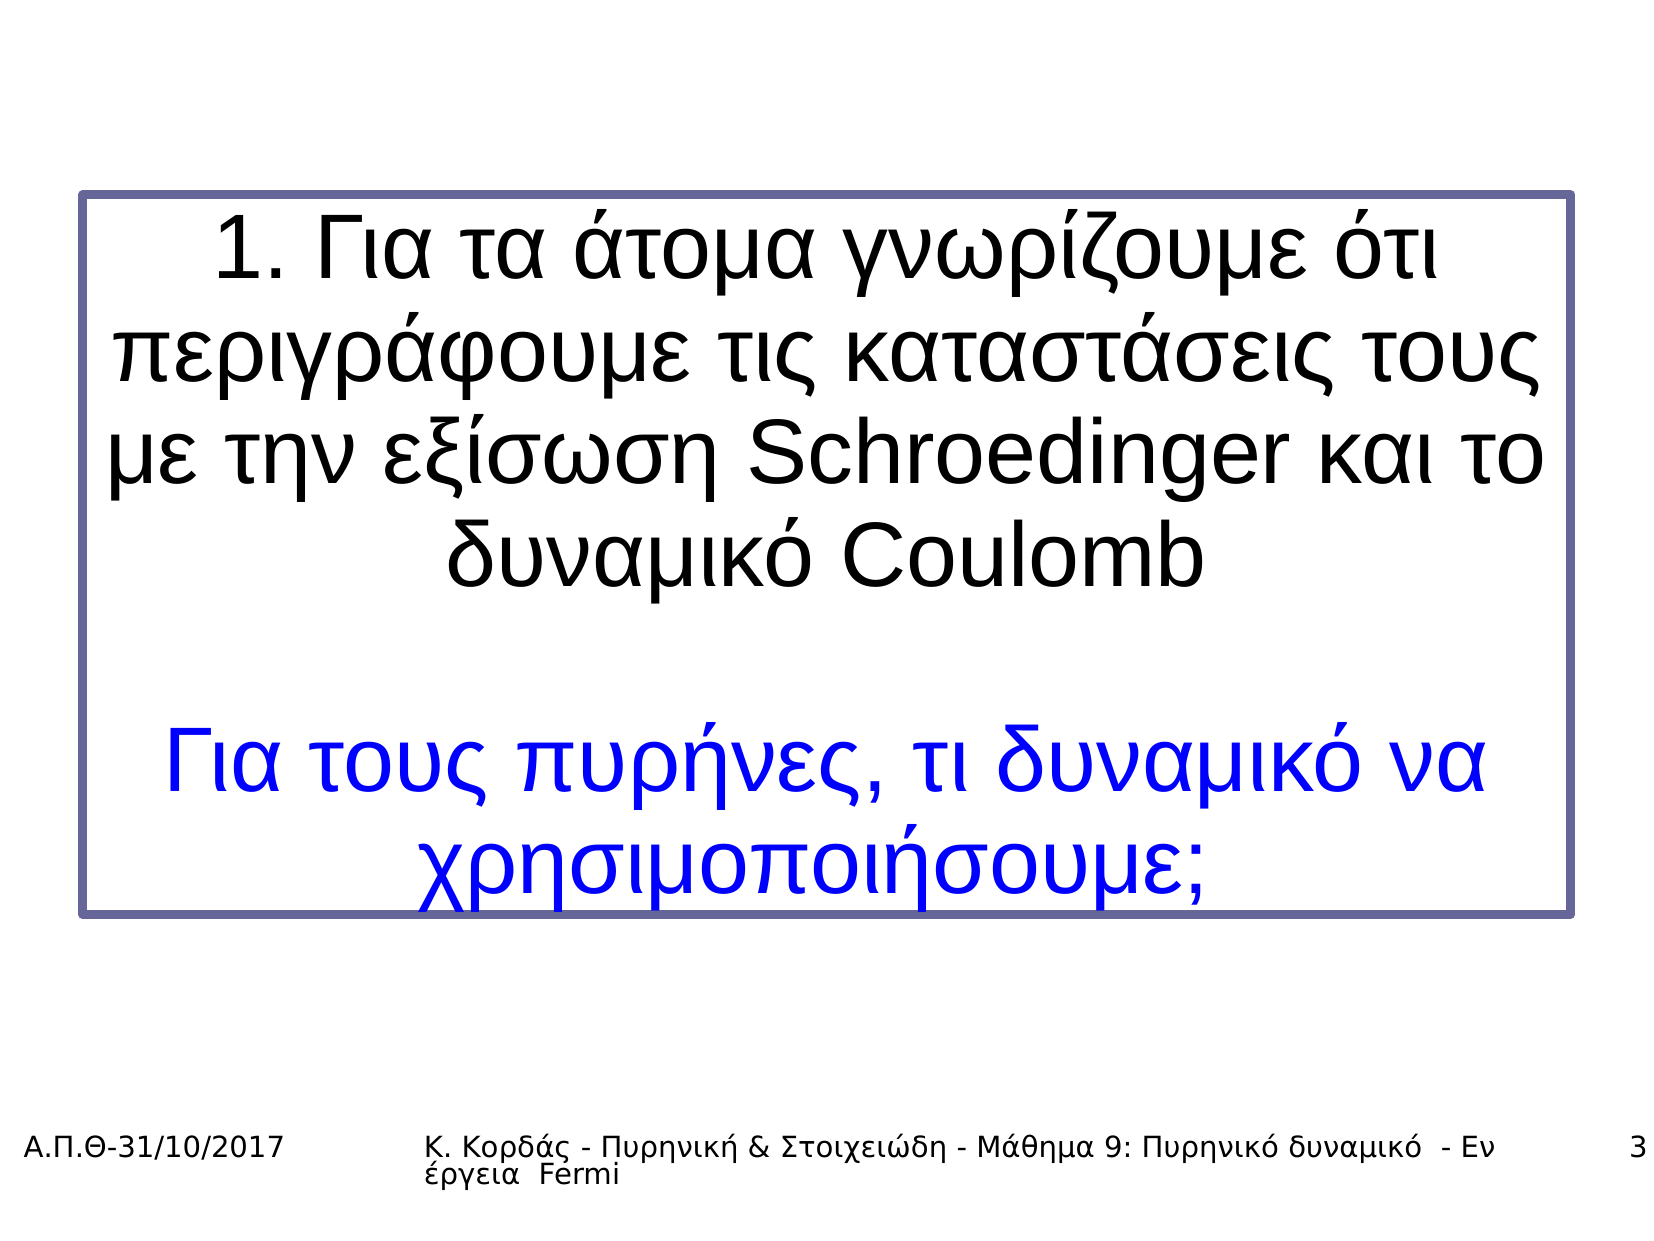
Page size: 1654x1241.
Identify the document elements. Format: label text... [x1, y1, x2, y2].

title 1. Για τα άτομα γνωρίζουμε ότι περιγράφουμε τις καταστάσεις τους με την εξίσωση Schroedinger και το δυναμικό Coulomb Για τους πυρήνες, τι δυναμικό να χρησιμοποιήσουμε; [82, 194, 1571, 915]
